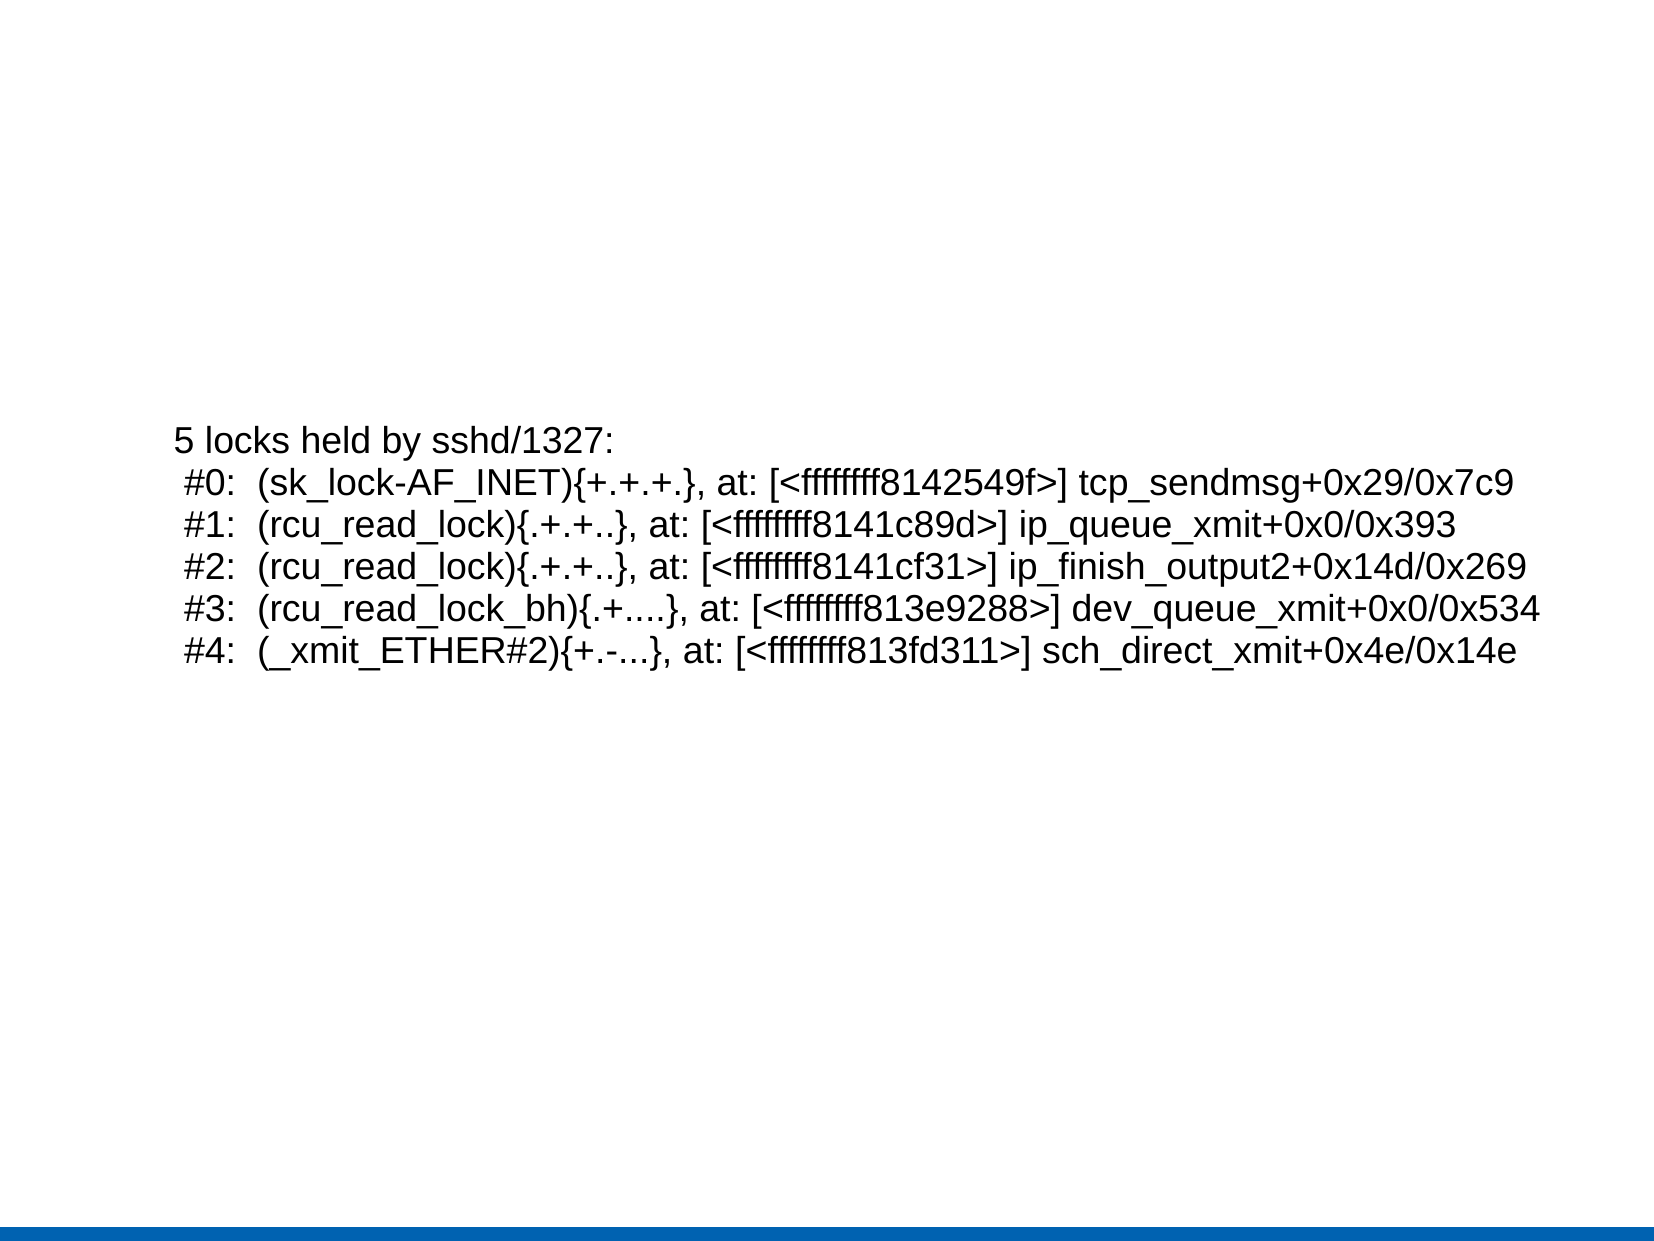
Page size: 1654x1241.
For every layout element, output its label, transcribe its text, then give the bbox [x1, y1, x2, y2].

text_box 5 locks held by sshd/1327: #0: (sk_lock-AF_INET){+.+.+.}, at: [<ffffffff8142549f>] tcp_sendmsg+0x29/0x7c9 #1: (rcu_read_lock){.+.+..}, at: [<ffffffff8141c89d>] ip_queue_xmit+0x0/0x393 #2: (rcu_read_lock){.+.+..}, at: [<ffffffff8141cf31>] ip_finish_output2+0x14d/0x269 #3: (rcu_read_lock_bh){.+....}, at: [<ffffffff813e9288>] dev_queue_xmit+0x0/0x534 #4: (_xmit_ETHER#2){+.-...}, at: [<ffffffff813fd311>] sch_direct_xmit+0x4e/0x14e [158, 412, 1559, 1241]
